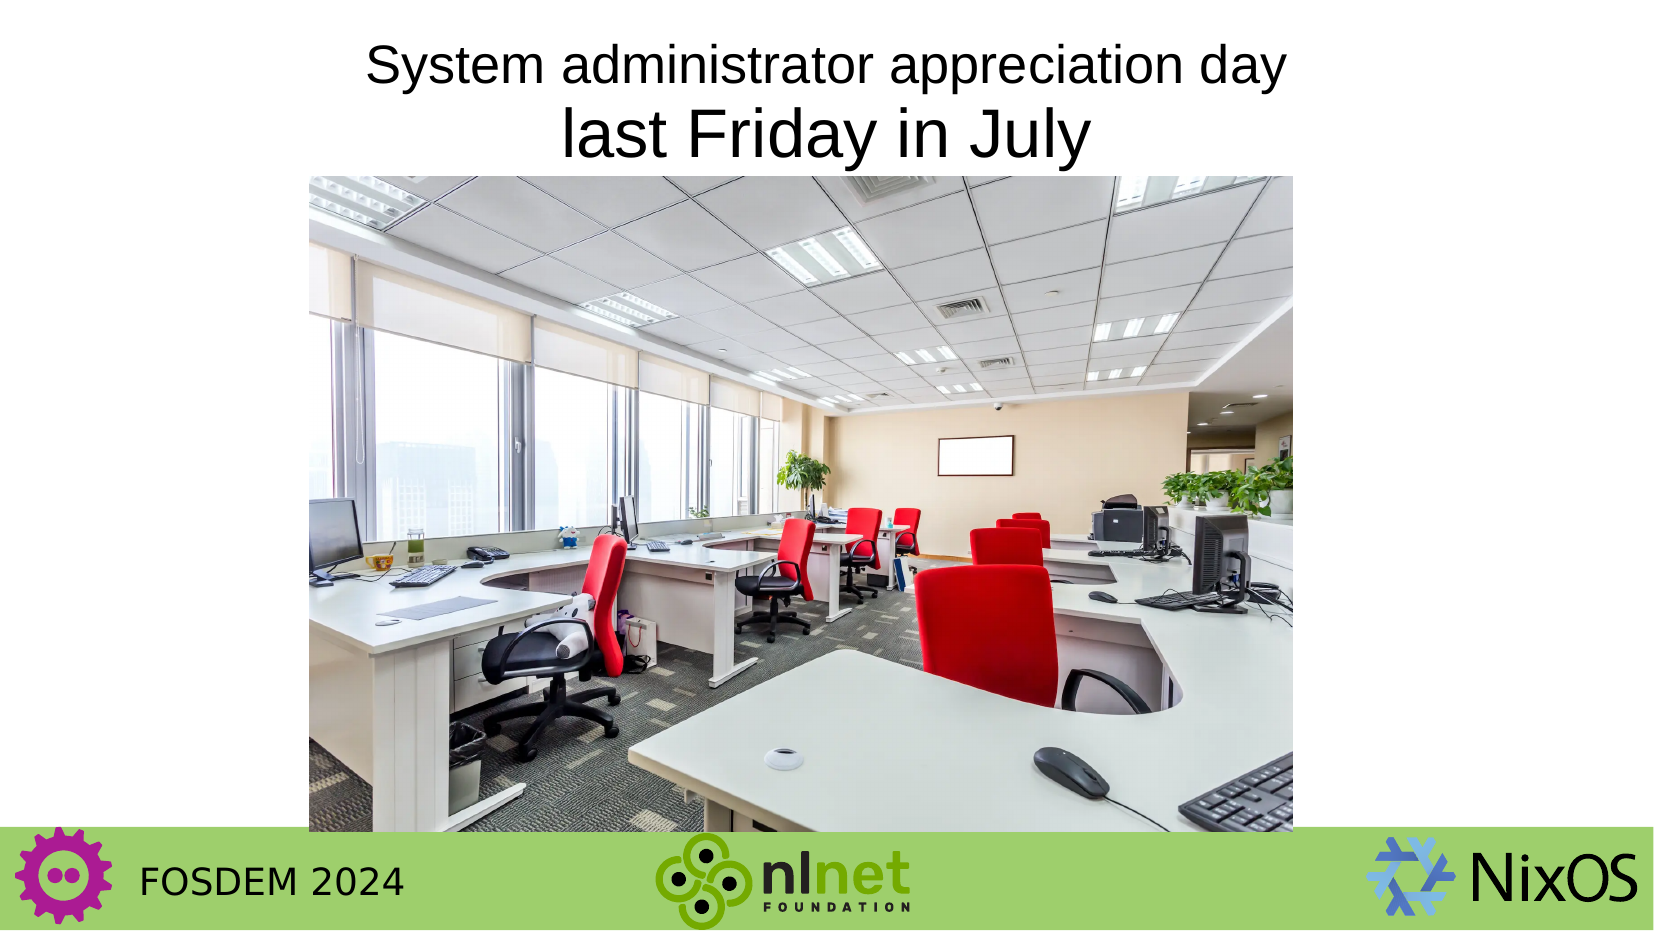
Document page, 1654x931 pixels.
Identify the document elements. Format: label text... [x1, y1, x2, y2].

title System administrator appreciation day last Friday in July [88, 19, 1565, 188]
picture [309, 176, 1293, 832]
